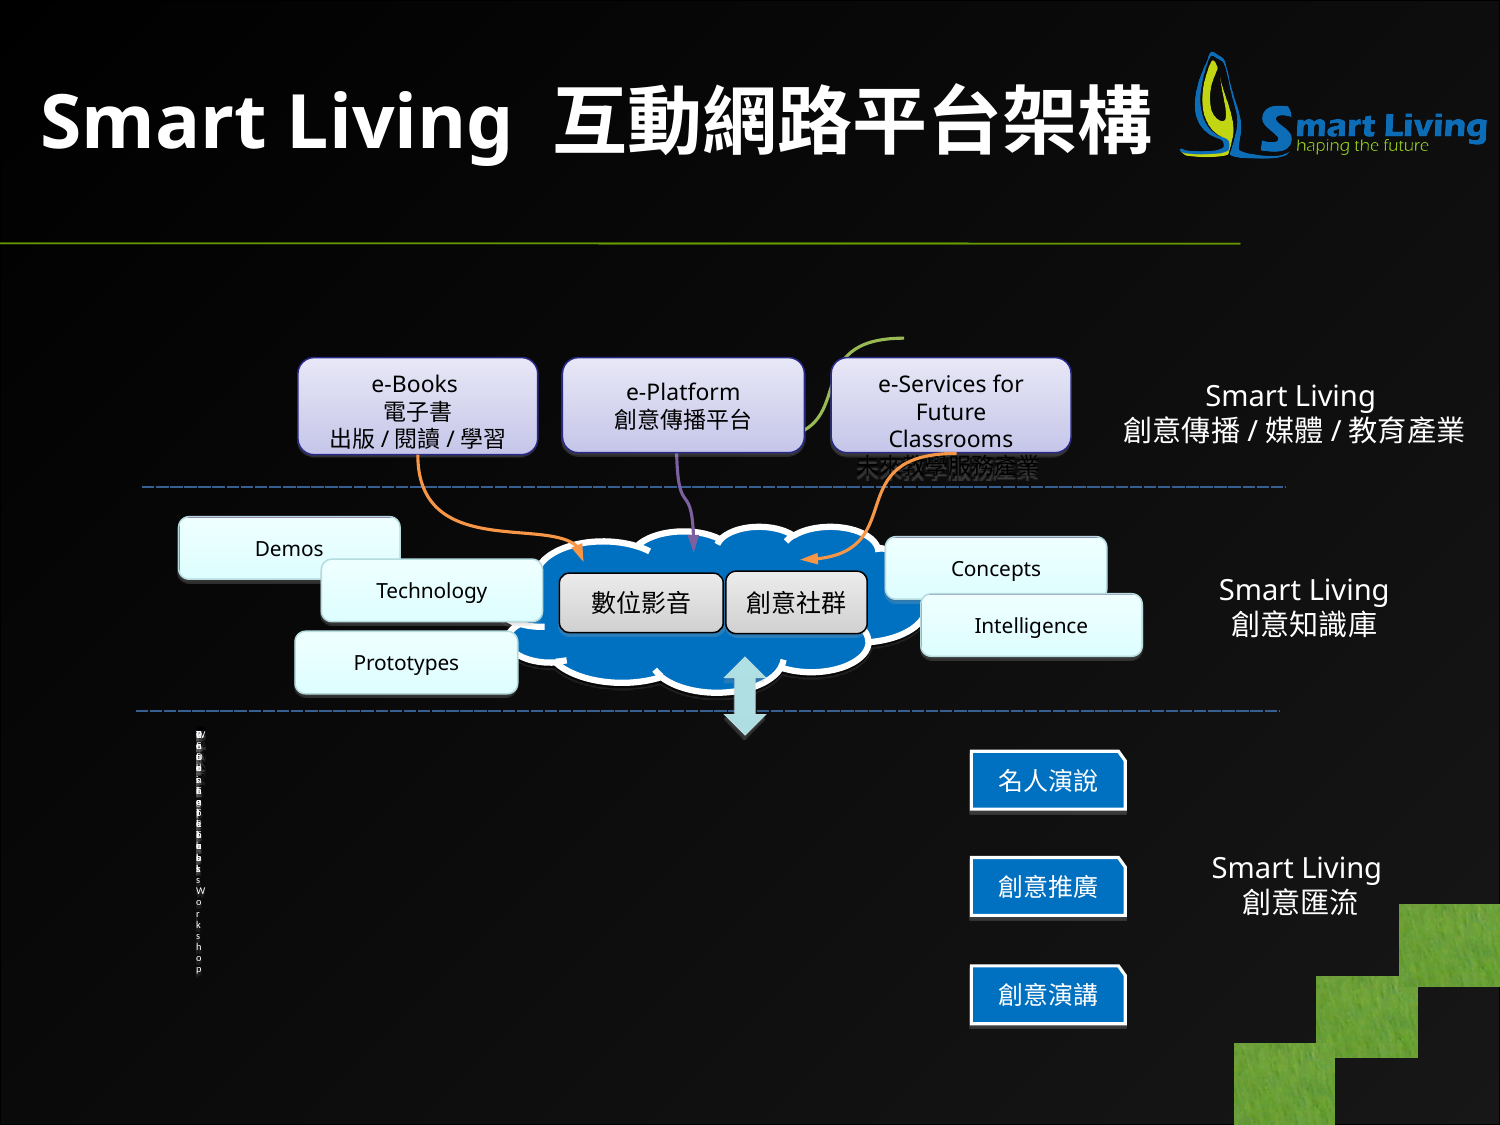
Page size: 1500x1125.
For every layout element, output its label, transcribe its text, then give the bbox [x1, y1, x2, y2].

text_box Technology [321, 559, 543, 622]
text_box e-Services for Future Classrooms 未來教學服務產業 [831, 357, 1072, 453]
text_box Intelligence [920, 593, 1143, 657]
text_box 創意演講 [971, 965, 1126, 1024]
text_box Prototypes [295, 631, 518, 694]
text_box [510, 526, 921, 735]
text_box Smart Living 互動網路平台架構 [17, 66, 1176, 185]
text_box 數位影音 [559, 573, 724, 633]
text_box Smart Living 創意知識庫 [1216, 564, 1393, 649]
text_box Concepts [885, 536, 1107, 600]
text_box Smart Living 創意匯流 [1208, 841, 1393, 927]
text_box Demos [178, 516, 401, 580]
text_box e-Books 電子書 出版/閱讀/學習 [297, 357, 538, 455]
text_box e-Platform 創意傳播平台 [562, 357, 805, 453]
text_box 創意社群 [725, 571, 868, 634]
text_box 創意推廣 [971, 857, 1126, 916]
text_box 名人演說 [971, 751, 1126, 810]
text_box Smart Living 創意傳播/媒體/教育產業 [1126, 370, 1464, 455]
